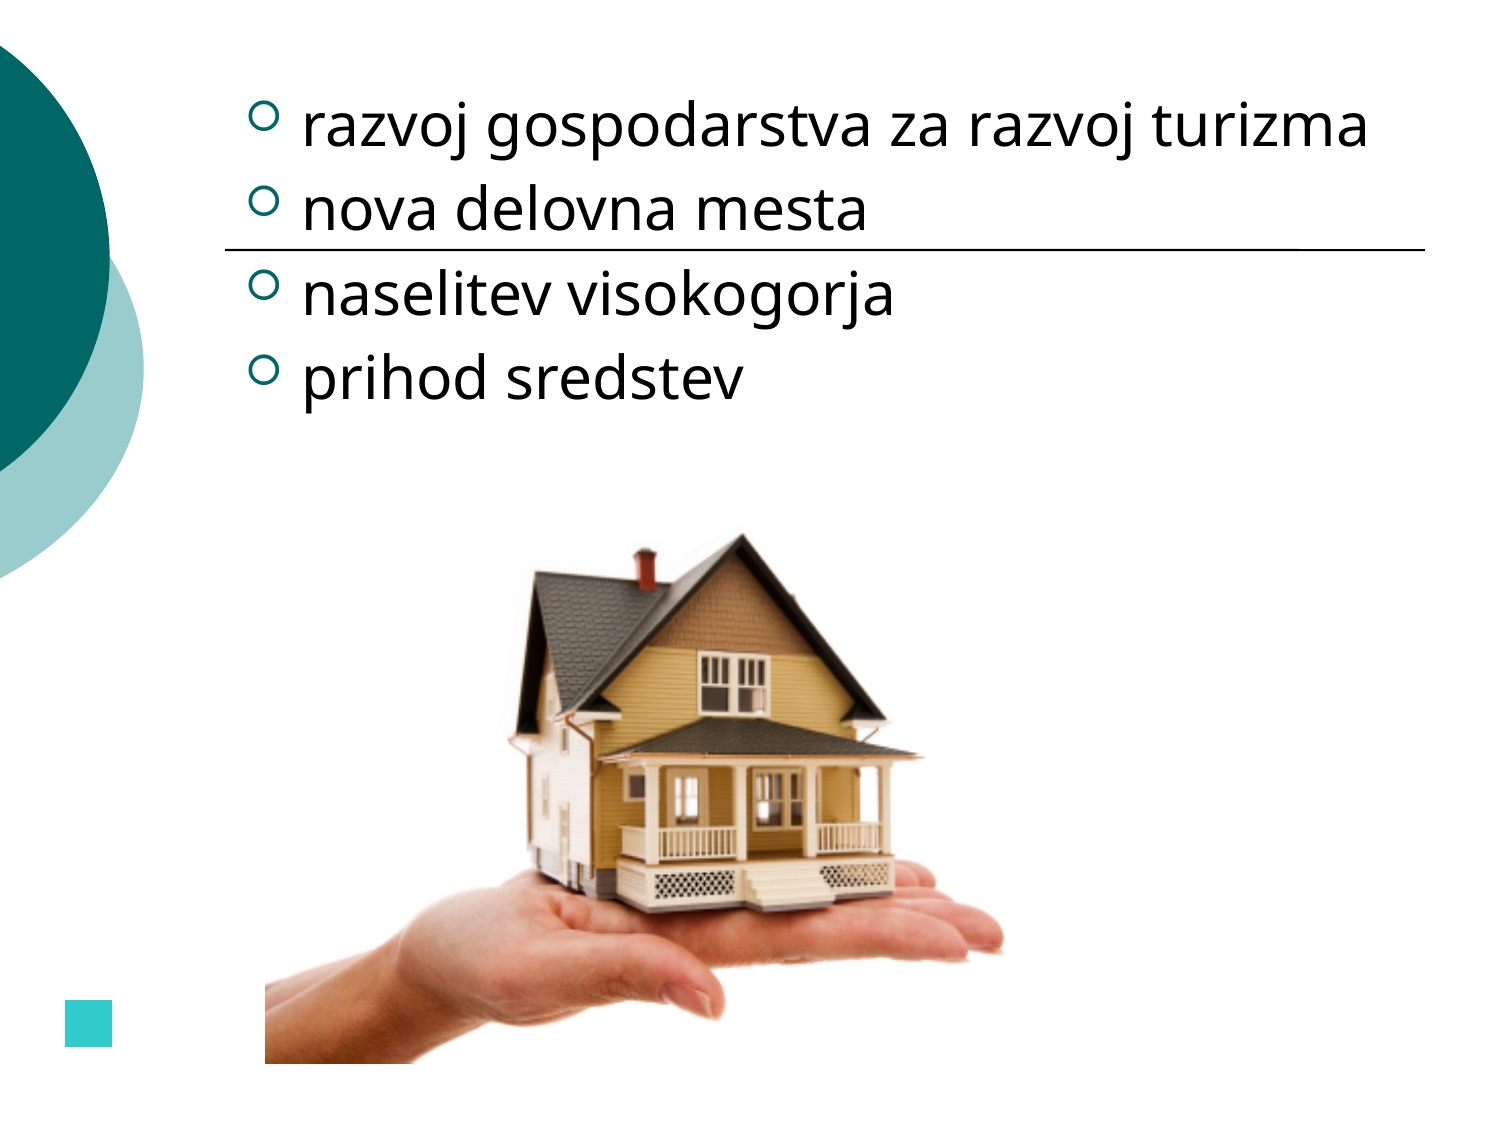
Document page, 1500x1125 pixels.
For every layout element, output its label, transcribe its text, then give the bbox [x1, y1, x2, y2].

list razvoj gospodarstva za razvoj turizma nova delovna mesta naselitev visokogorja prihod sredstev [230, 78, 1430, 987]
text_box [65, 1000, 112, 1047]
picture [265, 491, 1129, 1065]
